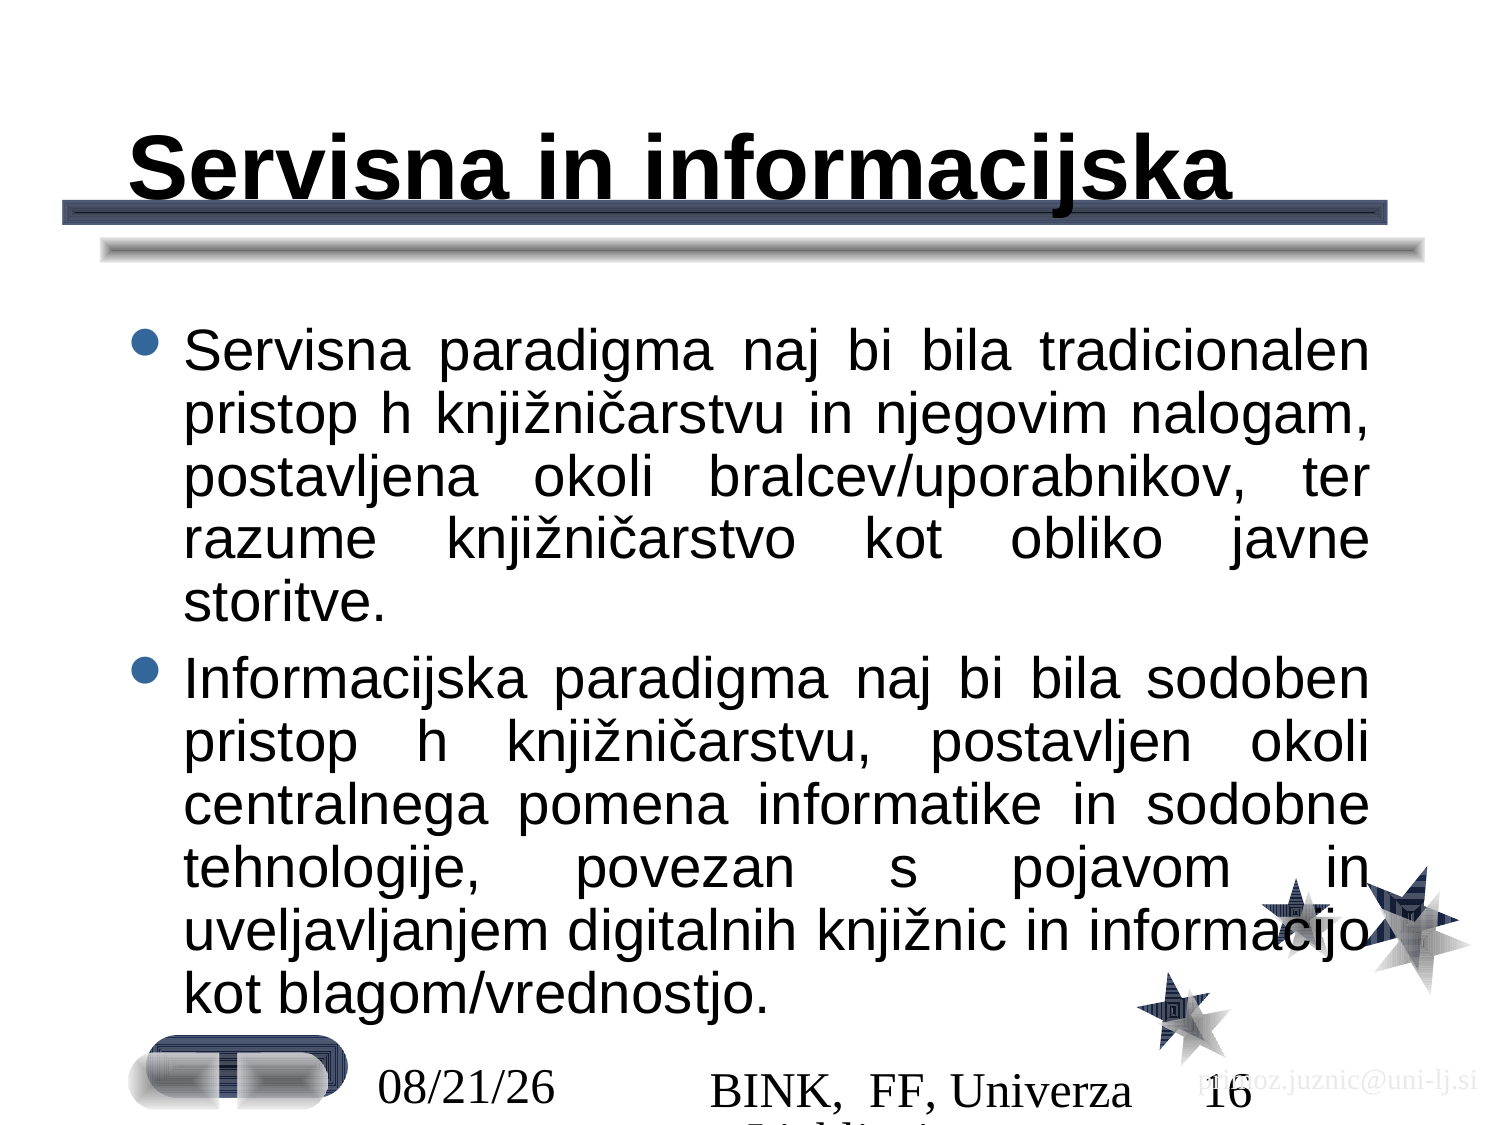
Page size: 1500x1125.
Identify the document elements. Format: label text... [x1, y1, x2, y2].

title Servisna in informacijska [112, 37, 1388, 225]
list Servisna paradigma naj bi bila tradicionalen pristop h knjižničarstvu in njegovim nalogam, postavljena okoli bralcev/uporabnikov, ter razume knjižničarstvo kot obliko javne storitve. Informacijska paradigma naj bi bila sodoben pristop h knjižničarstvu, postavljen okoli centralnega pomena informatike in sodobne tehnologije, povezan s pojavom in uveljavljanjem digitalnih knjižnic in informacijo kot blagom/vrednostjo. [112, 312, 1388, 1035]
